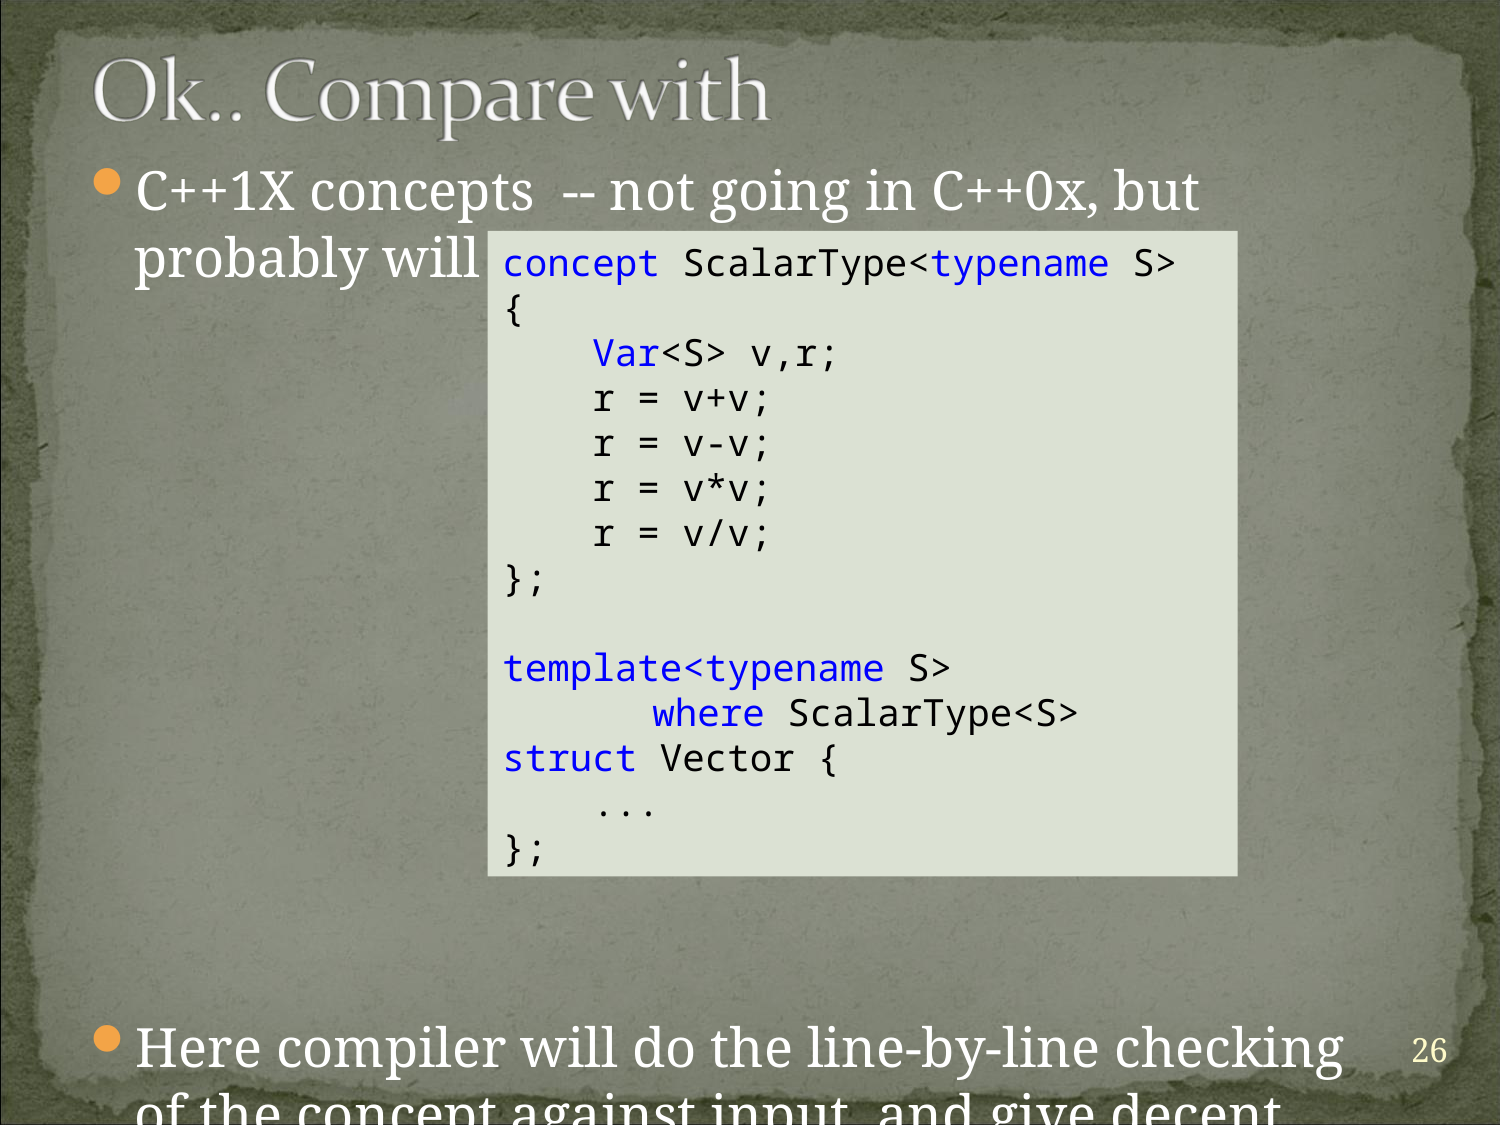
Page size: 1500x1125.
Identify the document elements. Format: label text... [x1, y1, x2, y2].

picture [0, 0, 1500, 1125]
picture [423, 1107, 436, 1117]
picture [518, 1119, 530, 1125]
picture [738, 1108, 751, 1125]
picture [773, 1108, 787, 1125]
picture [261, 1107, 274, 1117]
picture [1207, 1107, 1220, 1117]
picture [918, 1108, 931, 1125]
picture [950, 1108, 964, 1125]
text_box concept ScalarType<typename S> { Var<S> v,r; r = v+v; r = v-v; r = v*v; r = v/v; }; template<typename S> where ScalarType<S> struct Vector { ... }; [487, 230, 1238, 877]
picture [1151, 1107, 1164, 1117]
text_box [35, 10, 1427, 152]
picture [885, 1119, 897, 1125]
picture [1118, 1108, 1132, 1125]
picture [229, 1108, 241, 1125]
picture [629, 1108, 642, 1125]
picture [365, 1108, 378, 1125]
text_box 33 [1379, 1014, 1480, 1090]
picture [550, 1107, 559, 1121]
picture [455, 1108, 469, 1125]
picture [1239, 1108, 1252, 1125]
picture [1075, 1107, 1088, 1117]
picture [142, 1107, 157, 1125]
picture [578, 1119, 590, 1125]
list C++1X concepts -- not going in C++0x, but probably will some day Here compiler will do the line-by-line checking of the concept against input, and give decent errors. [75, 152, 1426, 1063]
picture [330, 1107, 345, 1125]
picture [998, 1107, 1007, 1121]
